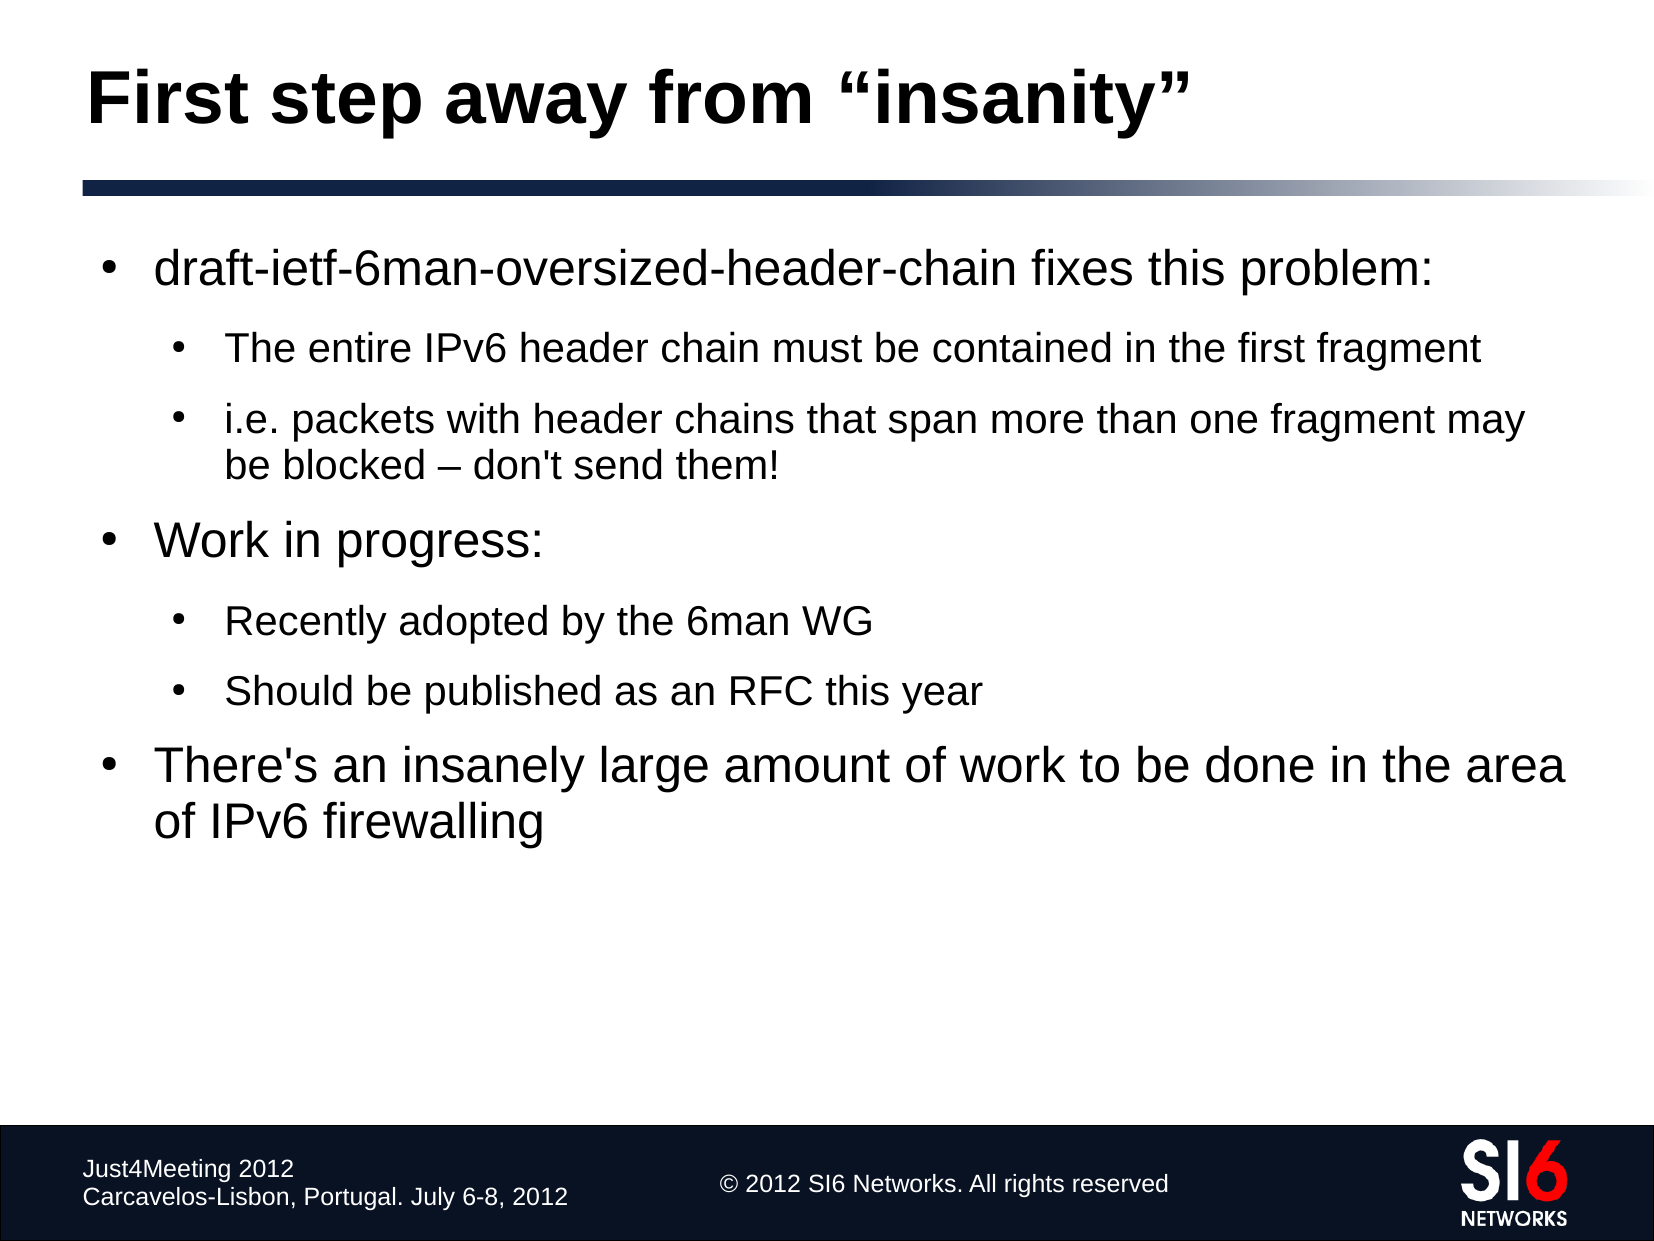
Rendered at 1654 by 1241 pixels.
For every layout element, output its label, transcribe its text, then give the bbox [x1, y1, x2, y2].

title First step away from “insanity” [86, 30, 1576, 166]
picture [1461, 1139, 1567, 1226]
list draft-ietf-6man-oversized-header-chain fixes this problem: The entire IPv6 header chain must be contained in the first fragment i.e. packets with header chains that span more than one fragment may be blocked – don't send them! Work in progress: Recently adopted by the 6man WG Should be published as an RFC this year There's an insanely large amount of work to be done in the area of IPv6 firewalling [82, 240, 1571, 1059]
